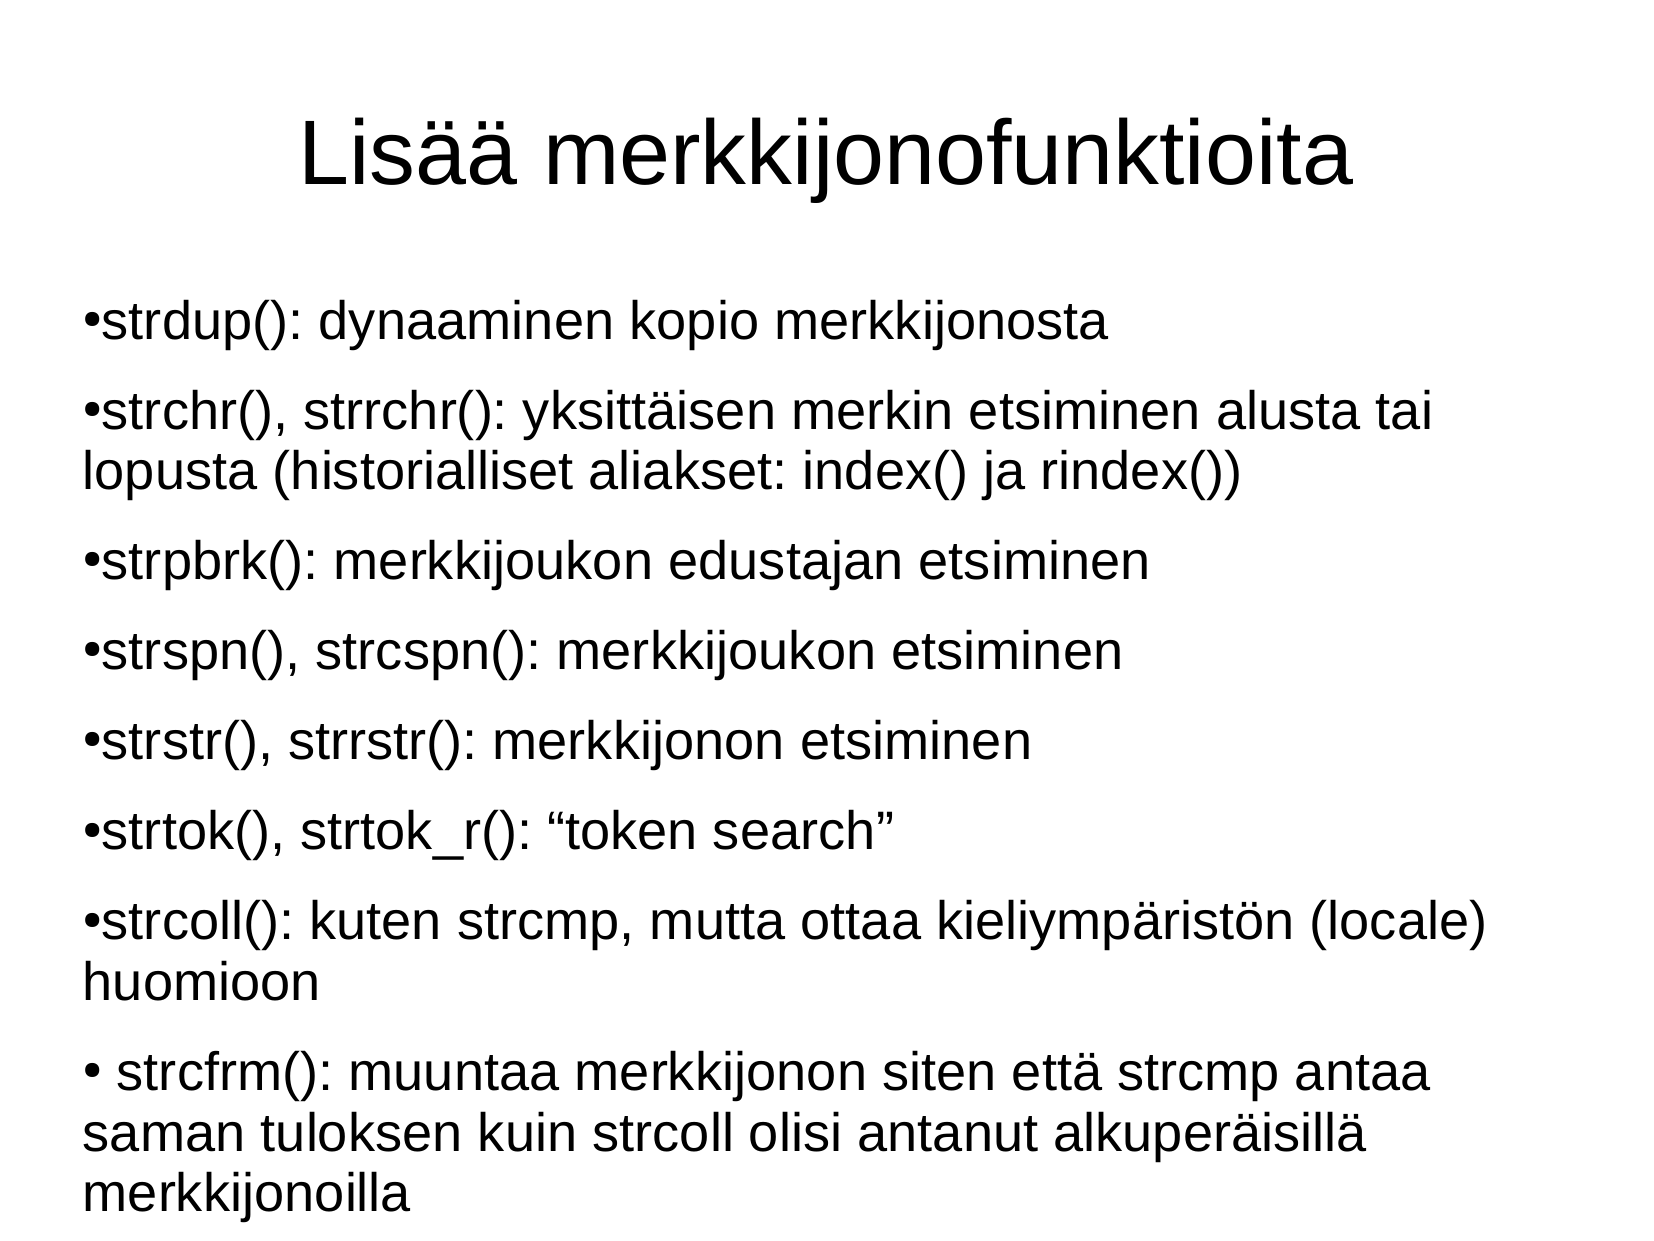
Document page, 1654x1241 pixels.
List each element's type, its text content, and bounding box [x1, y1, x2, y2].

title Lisää merkkijonofunktioita [82, 56, 1571, 250]
list strdup(): dynaaminen kopio merkkijonosta strchr(), strrchr(): yksittäisen merkin etsiminen alusta tai lopusta (historialliset aliakset: index() ja rindex()) strpbrk(): merkkijoukon edustajan etsiminen strspn(), strcspn(): merkkijoukon etsiminen strstr(), strrstr(): merkkijonon etsiminen strtok(), strtok_r(): “token search” strcoll(): kuten strcmp, mutta ottaa kieliympäristön (locale) huomioon strcfrm(): muuntaa merkkijonon siten että strcmp antaa saman tuloksen kuin strcoll olisi antanut alkuperäisillä merkkijonoilla [82, 290, 1571, 1224]
